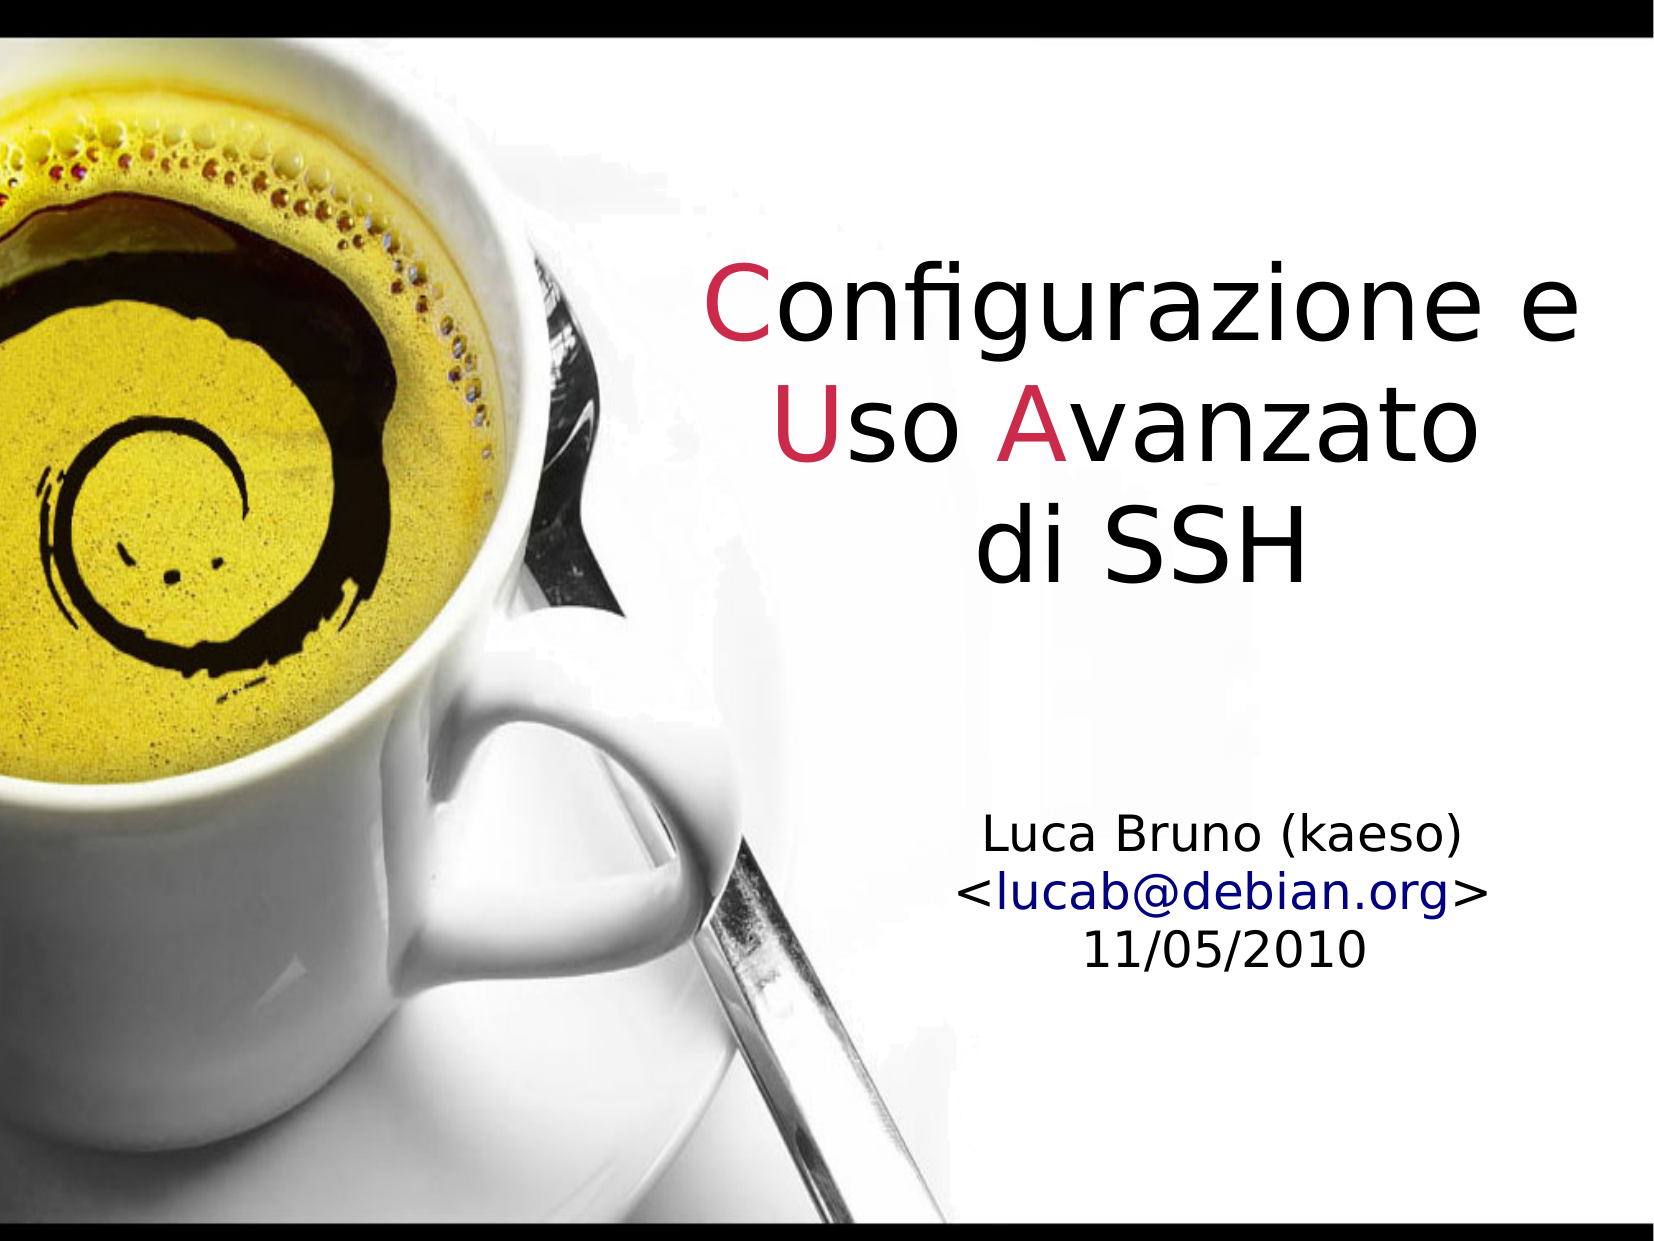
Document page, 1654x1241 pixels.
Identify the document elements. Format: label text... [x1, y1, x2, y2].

text_box Luca Bruno (kaeso) <lucab@debian.org> 11/05/2010 [939, 797, 1507, 987]
picture [0, 0, 1654, 1241]
text_box Configurazione e Uso Avanzato di SSH [686, 236, 1599, 615]
